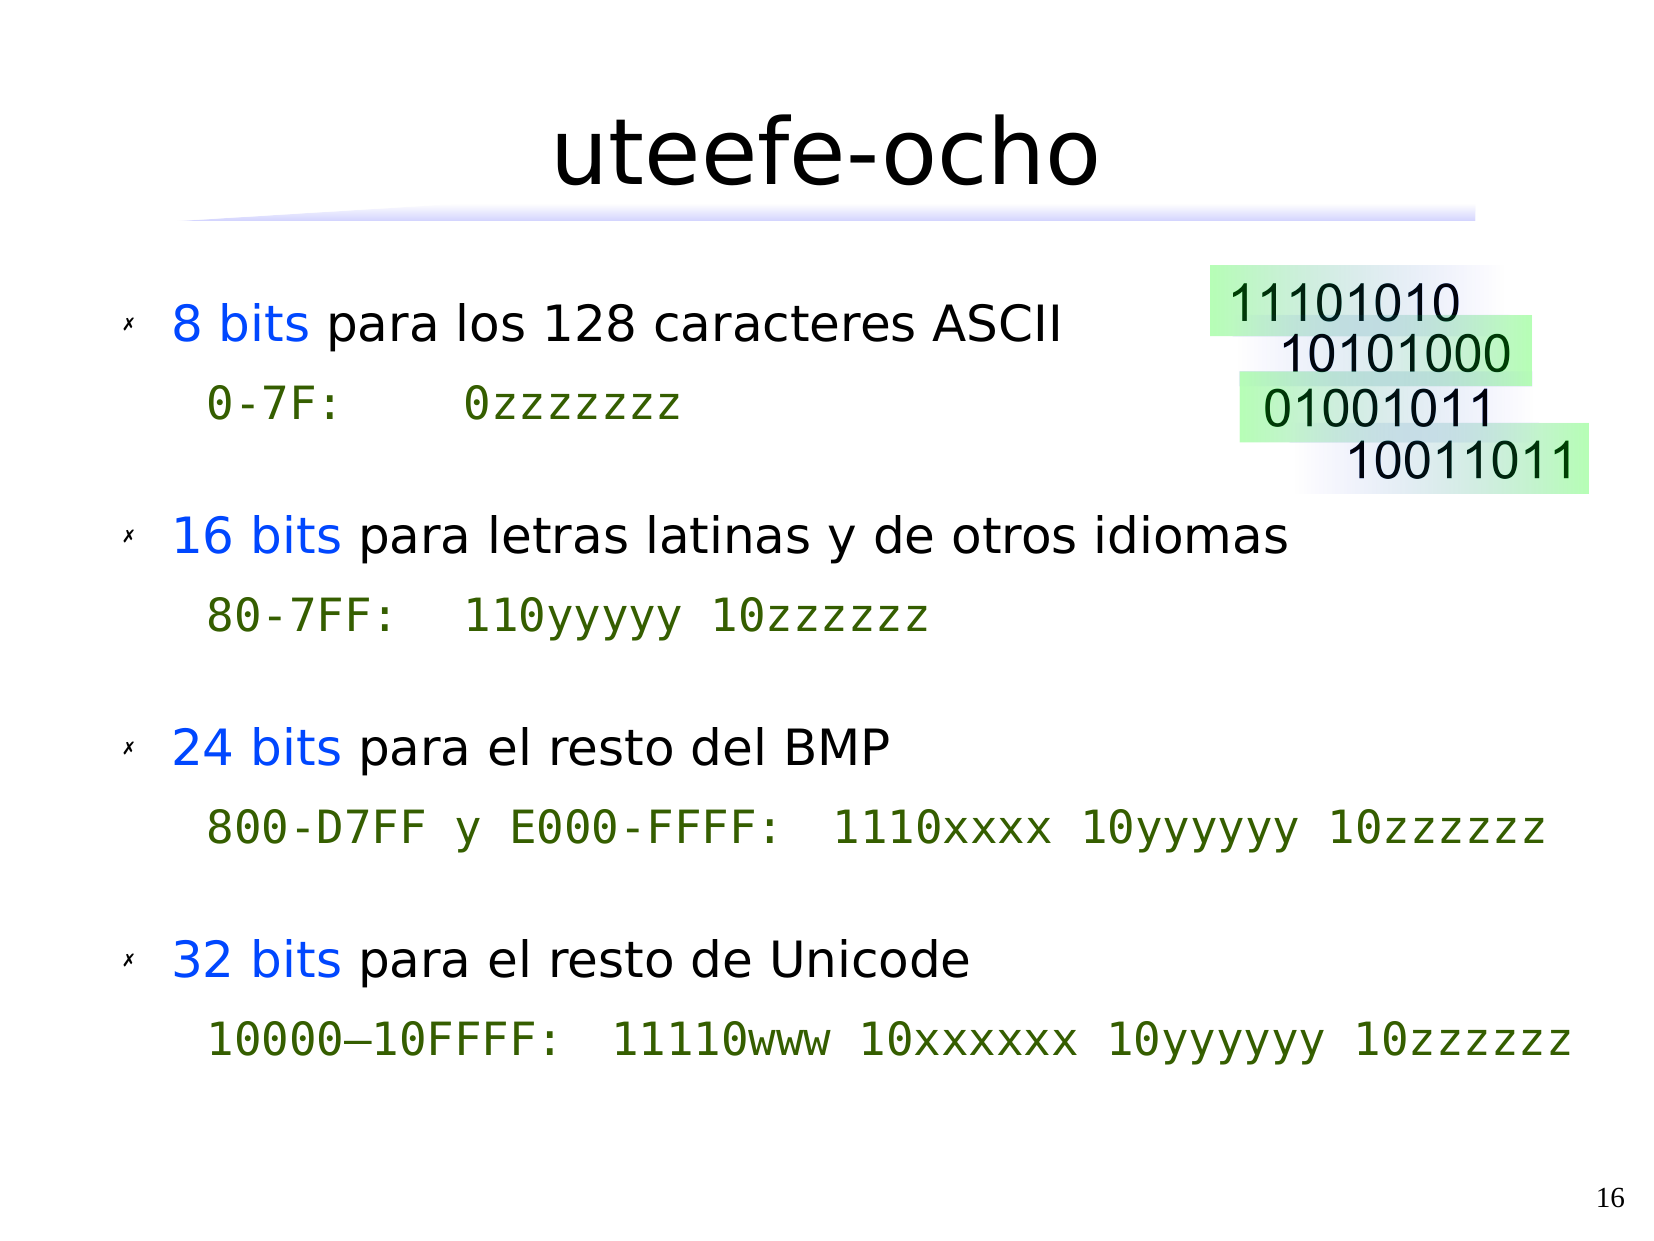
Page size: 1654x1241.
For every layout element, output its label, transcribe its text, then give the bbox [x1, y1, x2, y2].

list 8 bits para los 128 caracteres ASCII 0-7F: 0zzzzzzz 16 bits para letras latinas y de otros idiomas 80-7FF: 110yyyyy 10zzzzzz 24 bits para el resto del BMP 800-D7FF y E000-FFFF: 1110xxxx 10yyyyyy 10zzzzzz 32 bits para el resto de Unicode 10000–10FFFF: 11110www 10xxxxxx 10yyyyyy 10zzzzzz [29, 295, 1577, 1099]
title uteefe-ocho [82, 49, 1571, 257]
picture [1210, 265, 1589, 494]
